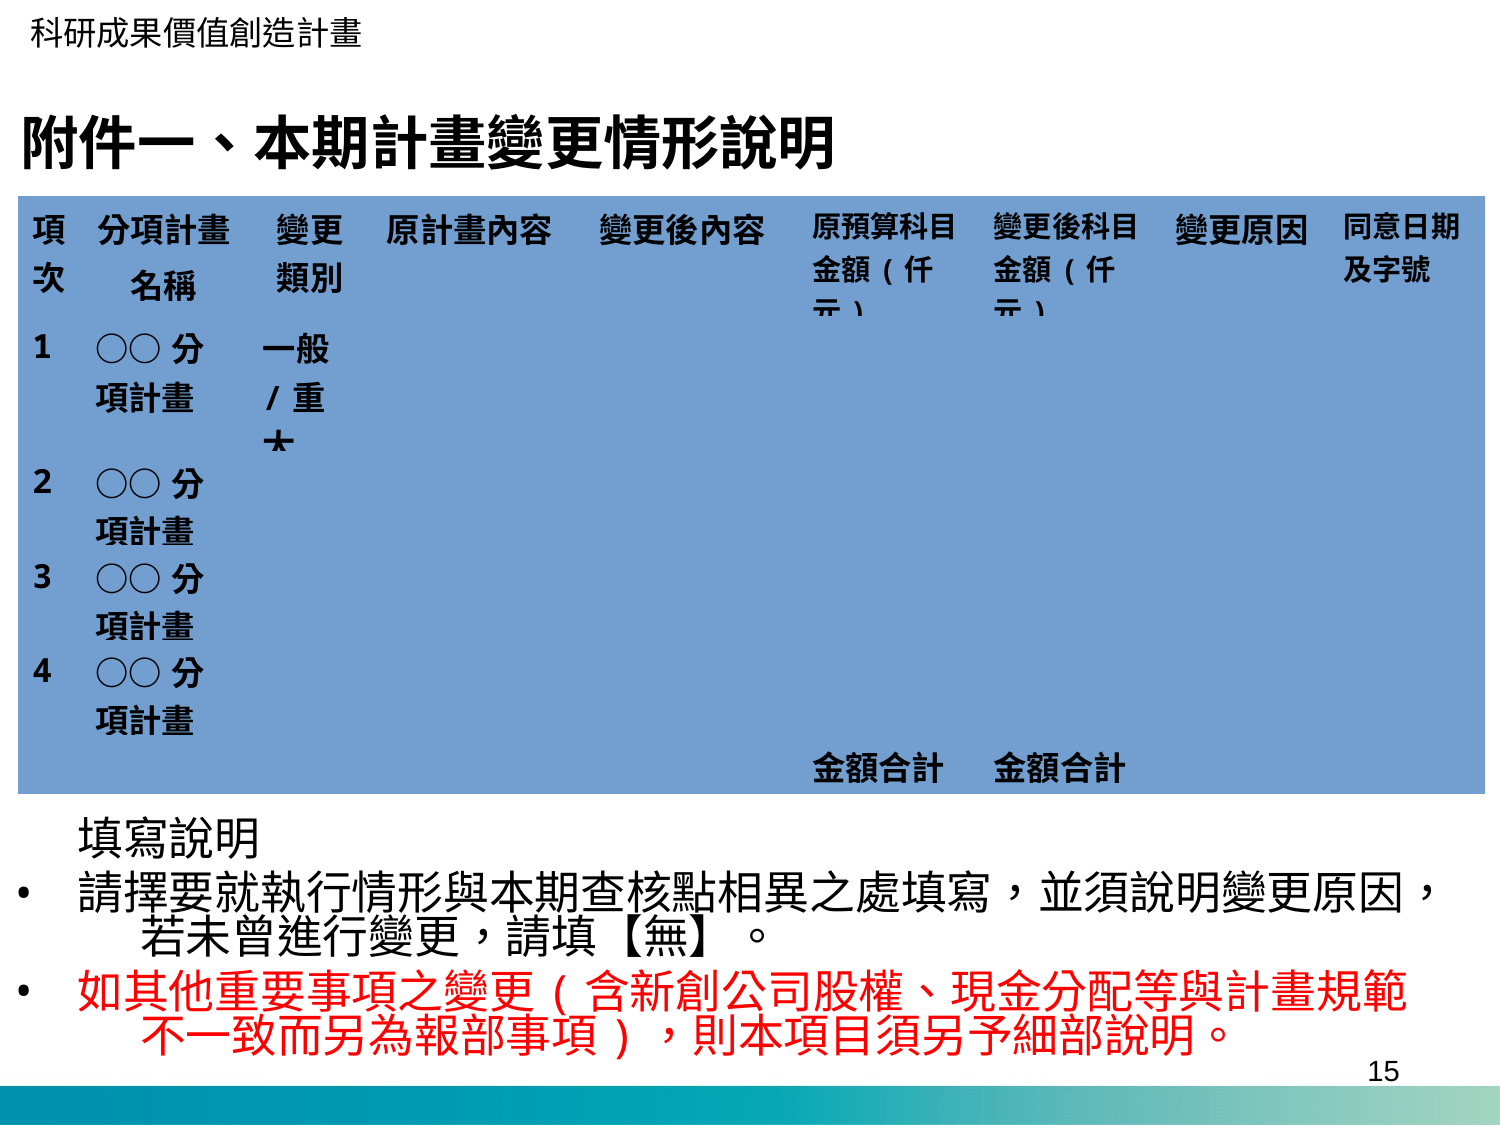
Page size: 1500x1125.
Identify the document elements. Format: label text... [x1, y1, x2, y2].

table_cell [979, 316, 1161, 451]
table_cell 1 [18, 316, 80, 451]
table_cell [797, 451, 979, 545]
table_cell [1161, 545, 1329, 640]
table_cell [797, 316, 979, 451]
table_header 原計畫內容 [372, 196, 585, 316]
table_cell [1329, 640, 1485, 735]
table_cell [979, 640, 1161, 735]
table_cell 金額合計 [797, 735, 979, 794]
table_header 變更後科目金額(仟元) [979, 196, 1161, 316]
table_cell [248, 640, 372, 735]
table_cell [248, 545, 372, 640]
table_cell 一般/重大 [248, 316, 372, 451]
table_cell ○○分項計畫 [80, 640, 248, 735]
table_header 變更原因 [1161, 196, 1329, 316]
list 填寫說明 請擇要就執行情形與本期查核點相異之處填寫，並須說明變更原因，若未曾進行變更，請填【無】。 如其他重要事項之變更(含新創公司股權、現金分配等與計畫規範不一致而另為報部事項)，則本項目須另予細部說明。 [0, 813, 1467, 1125]
table_cell [1329, 735, 1485, 794]
table_cell [248, 451, 372, 545]
table_cell [797, 640, 979, 735]
table_cell 2 [18, 451, 80, 545]
table_cell [585, 640, 797, 735]
table_cell [80, 735, 248, 794]
table_cell [1161, 735, 1329, 794]
table_cell [18, 735, 80, 794]
table_cell ○○分項計畫 [80, 316, 248, 451]
table_cell [979, 451, 1161, 545]
table_cell 3 [18, 545, 80, 640]
table_cell [372, 451, 585, 545]
table_cell ○○分項計畫 [80, 545, 248, 640]
table_cell [372, 545, 585, 640]
table_cell [372, 640, 585, 735]
table_header 變更後內容 [585, 196, 797, 316]
table_cell [372, 316, 585, 451]
table_cell [248, 735, 372, 794]
table_cell [1161, 640, 1329, 735]
table_header 變更類別 [248, 196, 372, 316]
text_box 附件一、本期計畫變更情形說明 [5, 98, 861, 185]
table_cell [585, 316, 797, 451]
table_cell [1329, 545, 1485, 640]
table_cell [372, 735, 585, 794]
table_cell [585, 451, 797, 545]
table_header 原預算科目金額(仟元) [797, 196, 979, 316]
text_box 14 [1352, 1044, 1500, 1123]
table_cell [1161, 316, 1329, 451]
table_cell [797, 545, 979, 640]
table_header 分項計畫 名稱 [80, 196, 248, 316]
table_cell [1329, 316, 1485, 451]
table_cell [585, 735, 797, 794]
table_cell [585, 545, 797, 640]
table_cell 4 [18, 640, 80, 735]
table_header 同意日期及字號 [1329, 196, 1485, 316]
table_header 項次 [18, 196, 80, 316]
table_cell [1161, 451, 1329, 545]
table_cell ○○分項計畫 [80, 451, 248, 545]
table_cell [1329, 451, 1485, 545]
table_cell 金額合計 [979, 735, 1161, 794]
table_cell [979, 545, 1161, 640]
